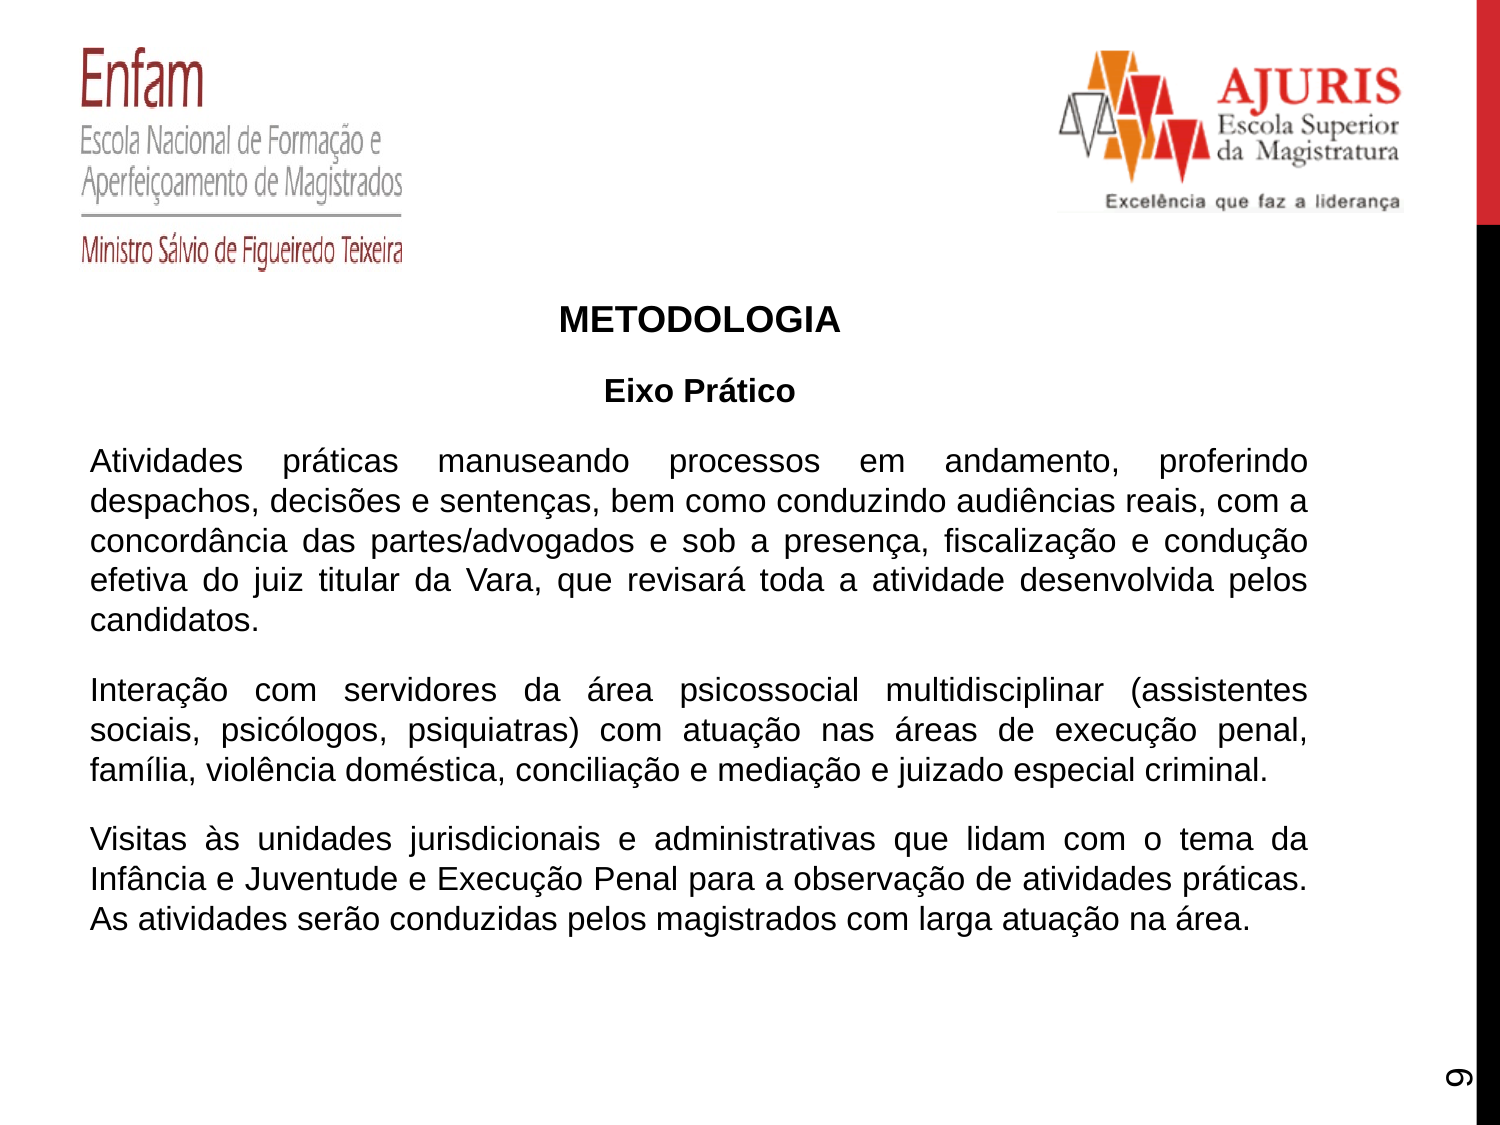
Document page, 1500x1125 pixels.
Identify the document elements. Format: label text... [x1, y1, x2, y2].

list METODOLOGIA Eixo Prático Atividades práticas manuseando processos em andamento, proferindo despachos, decisões e sentenças, bem como conduzindo audiências reais, com a concordância das partes/advogados e sob a presença, fiscalização e condução efetiva do juiz titular da Vara, que revisará toda a atividade desenvolvida pelos candidatos. Interação com servidores da área psicossocial multidisciplinar (assistentes sociais, psicólogos, psiquiatras) com atuação nas áreas de execução penal, família, violência doméstica, conciliação e mediação e juizado especial criminal. Visitas às unidades jurisdicionais e administrativas que lidam com o tema da Infância e Juventude e Execução Penal para a observação de atividades práticas. As atividades serão conduzidas pelos magistrados com larga atuação na área. . [75, 287, 1325, 1005]
picture [1057, 49, 1404, 213]
picture [79, 47, 402, 272]
slide_number <número> [1427, 887, 1488, 1104]
